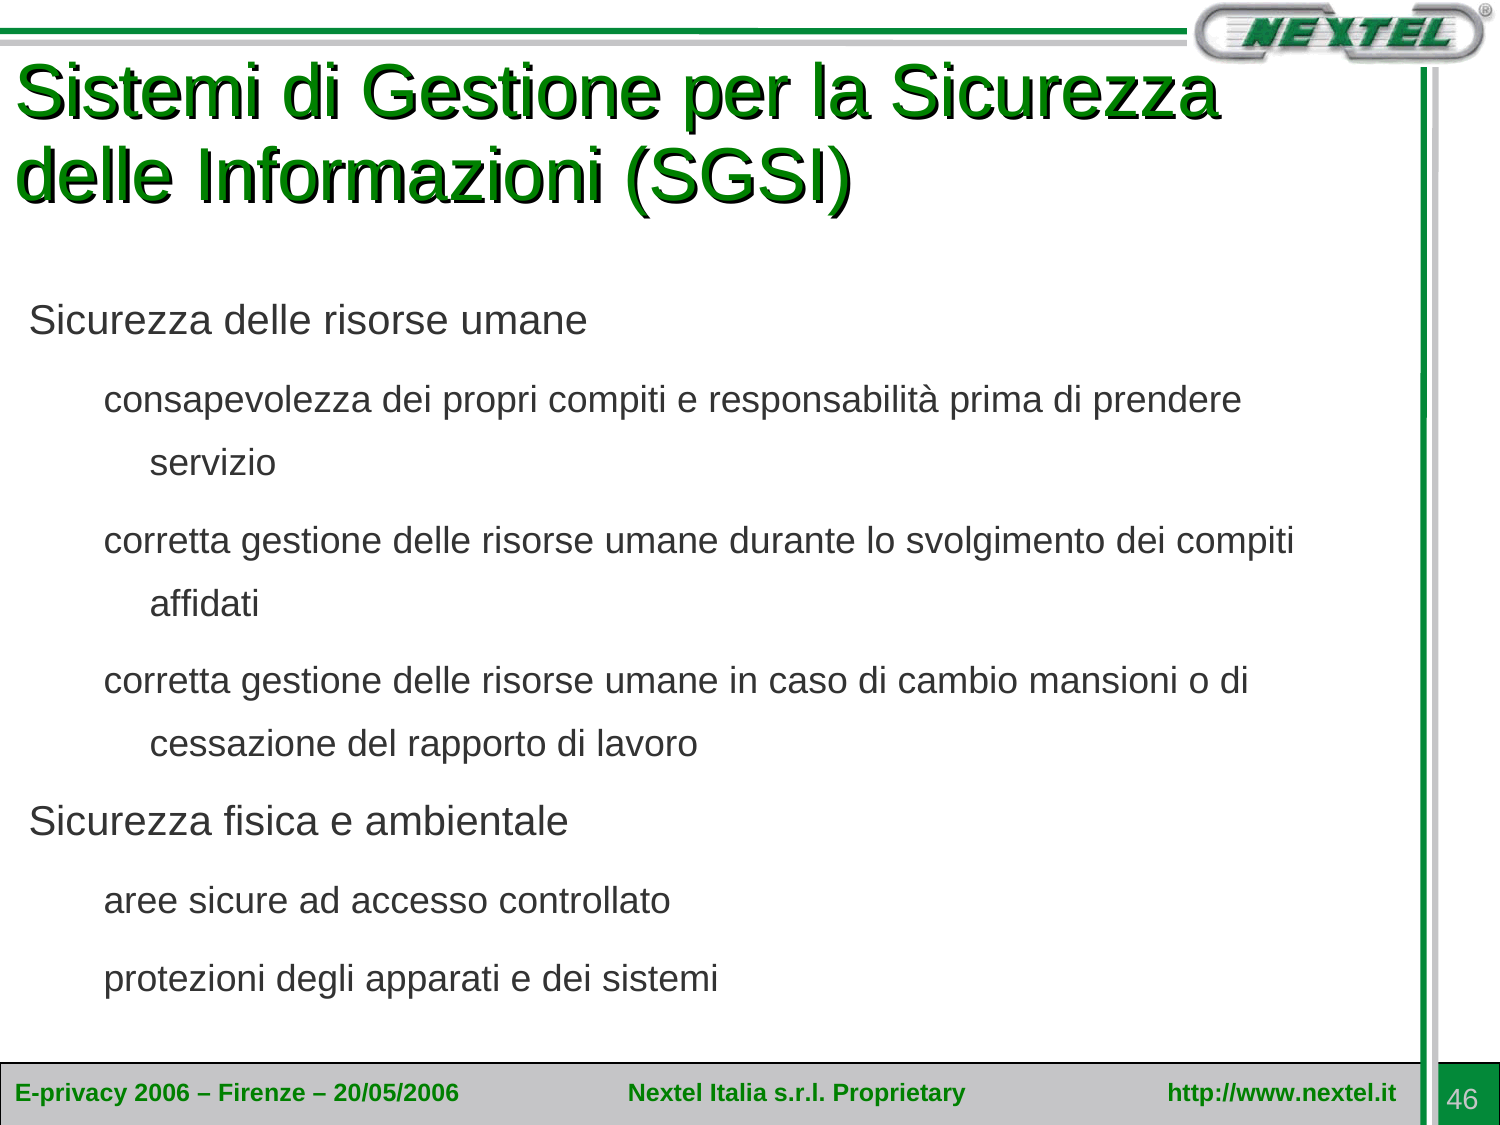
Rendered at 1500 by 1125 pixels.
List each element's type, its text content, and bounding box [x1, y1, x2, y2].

picture [1187, 0, 1500, 67]
list Sicurezza delle risorse umane consapevolezza dei propri compiti e responsabilità prima di prendere servizio corretta gestione delle risorse umane durante lo svolgimento dei compiti affidati corretta gestione delle risorse umane in caso di cambio mansioni o di cessazione del rapporto di lavoro Sicurezza fisica e ambientale aree sicure ad accesso controllato protezioni degli apparati e dei sistemi [13, 265, 1388, 1063]
title Sistemi di Gestione per la Sicurezza delle Informazioni (SGSI) [0, 28, 1270, 237]
